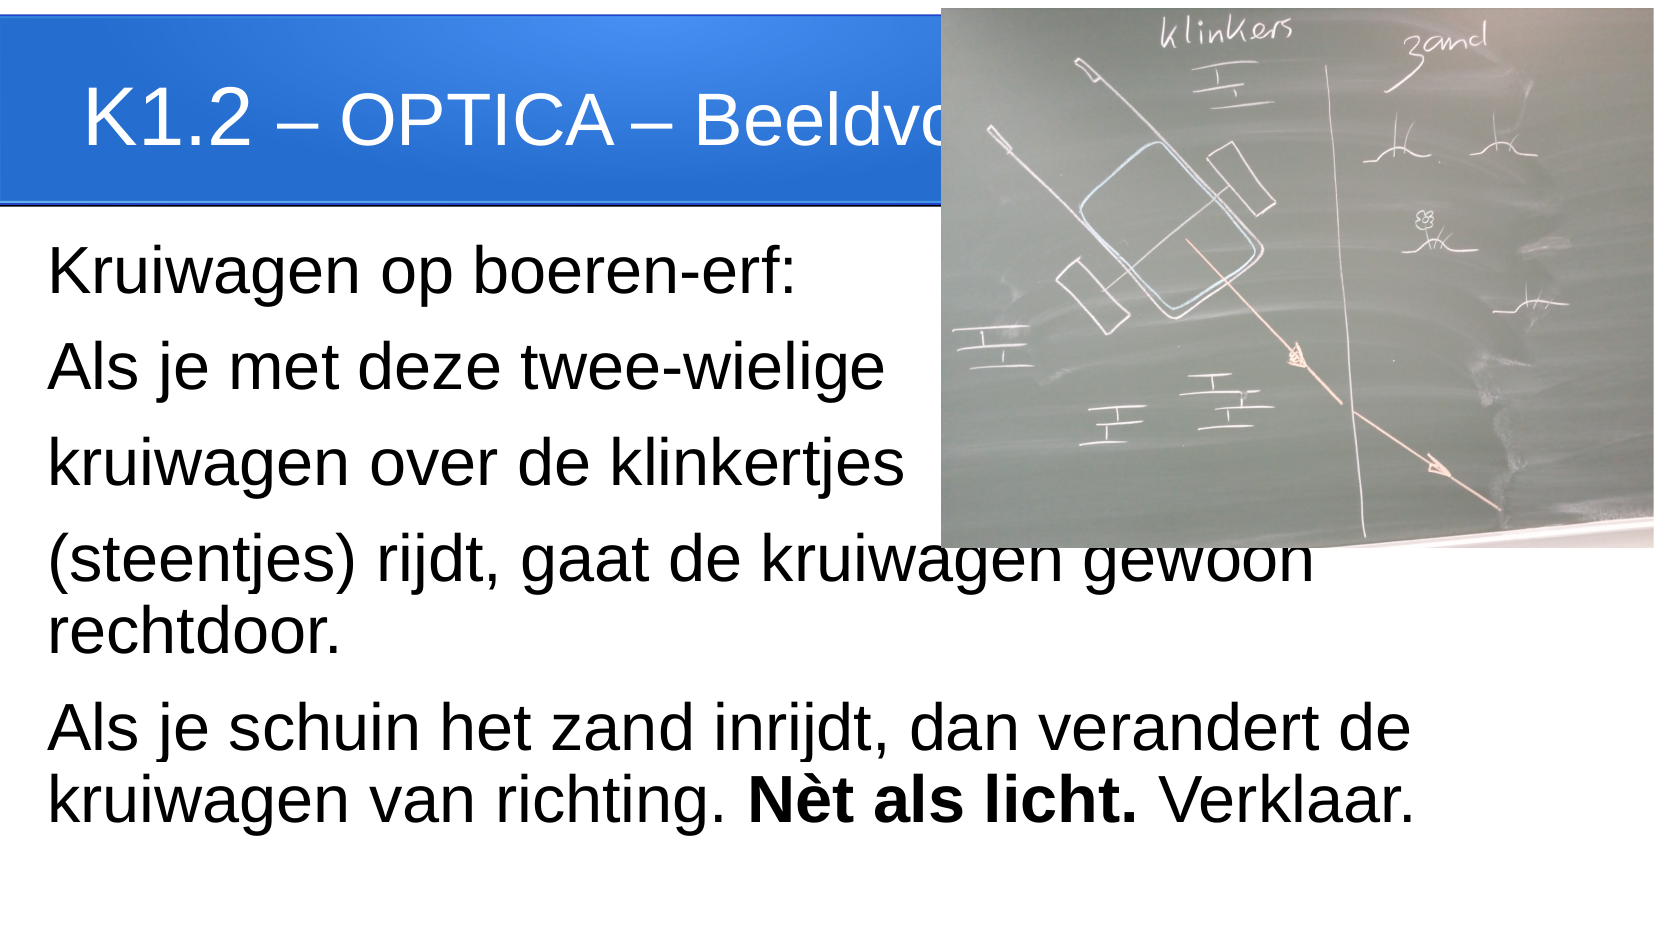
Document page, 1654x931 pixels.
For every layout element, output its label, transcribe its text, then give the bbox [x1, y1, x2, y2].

title K1.2 – OPTICA – Beeldvorming [82, 35, 941, 189]
picture [941, 8, 1654, 548]
subtitle Kruiwagen op boeren-erf: Als je met deze twee-wielige kruiwagen over de klinkertjes (steentjes) rijdt, gaat de kruiwagen gewoon rechtdoor. Als je schuin het zand inrijdt, dan verandert de kruiwagen van richting. Nèt als licht. Verklaar. [47, 236, 1607, 922]
